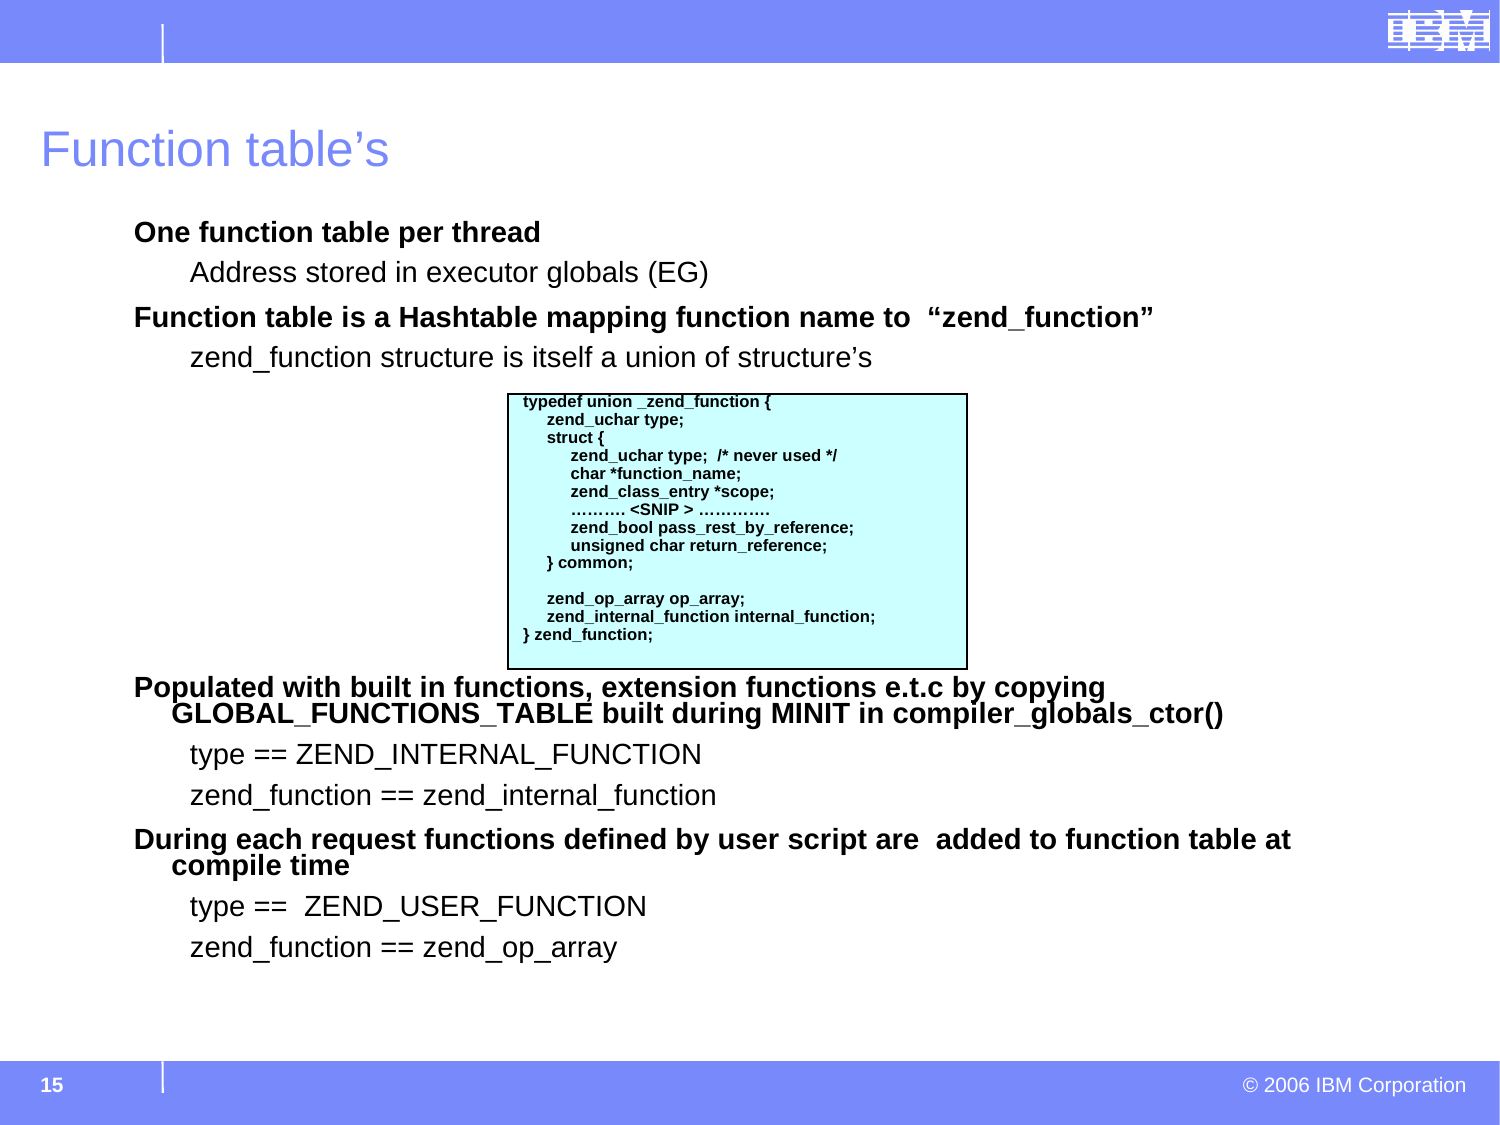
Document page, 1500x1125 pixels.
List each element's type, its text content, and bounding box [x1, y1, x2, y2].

list One function table per thread Address stored in executor globals (EG)‏ Function table is a Hashtable mapping function name to “zend_function” zend_function structure is itself a union of structure’s Populated with built in functions, extension functions e.t.c by copying GLOBAL_FUNCTIONS_TABLE built during MINIT in compiler_globals_ctor()‏ type == ZEND_INTERNAL_FUNCTION zend_function == zend_internal_function During each request functions defined by user script are added to function table at compile time type == ZEND_USER_FUNCTION zend_function == zend_op_array [118, 213, 1378, 1125]
text_box typedef union _zend_function { zend_uchar type; struct { zend_uchar type; /* never used */ char *function_name; zend_class_entry *scope; ………. <SNIP > …………. zend_bool pass_rest_by_reference; unsigned char return_reference; } common; zend_op_array op_array; zend_internal_function internal_function; } zend_function; [508, 394, 968, 669]
title Function table’s [25, 27, 1378, 184]
